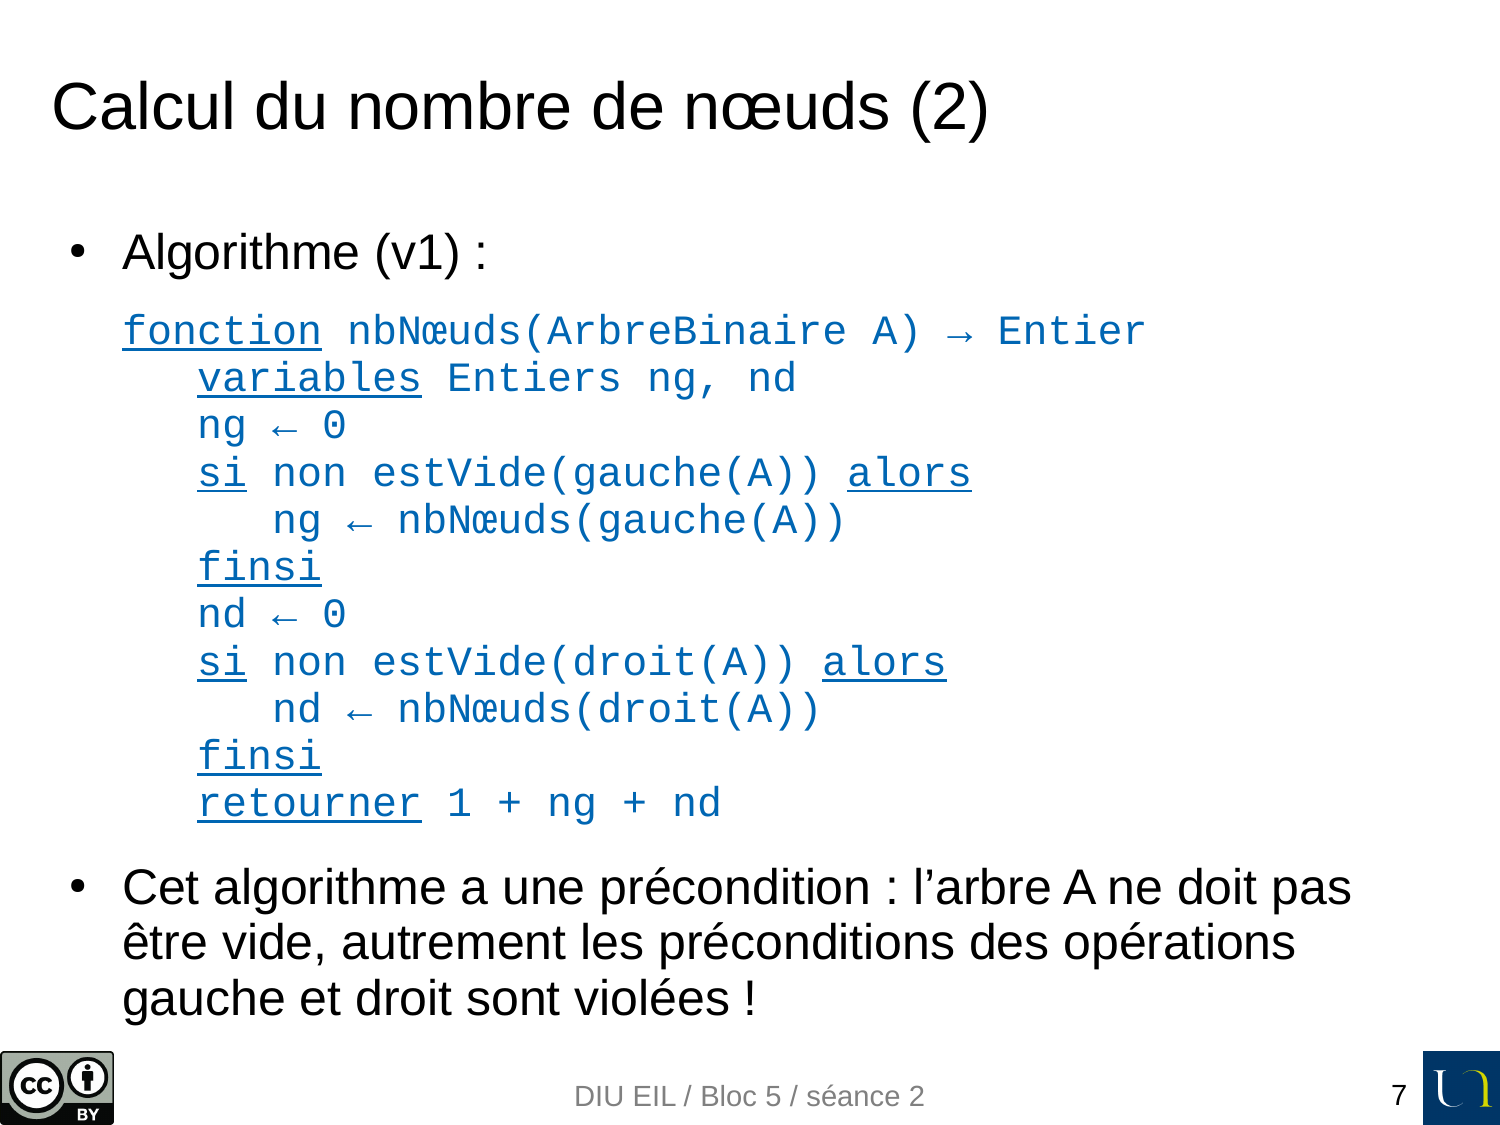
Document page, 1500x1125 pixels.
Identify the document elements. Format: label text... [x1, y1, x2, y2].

list Algorithme (v1) : fonction nbNœuds(ArbreBinaire A) → Entier variables Entiers ng, nd ng ← 0 si non estVide(gauche(A)) alors ng ← nbNœuds(gauche(A)) finsi nd ← 0 si non estVide(droit(A)) alors nd ← nbNœuds(droit(A)) finsi retourner 1 + ng + nd Cet algorithme a une précondition : l’arbre A ne doit pas être vide, autrement les préconditions des opérations gauche et droit sont violées ! [51, 224, 1449, 1052]
title Calcul du nombre de nœuds (2) [51, 44, 1449, 170]
picture [0, 1051, 114, 1125]
picture [1417, 1051, 1500, 1125]
